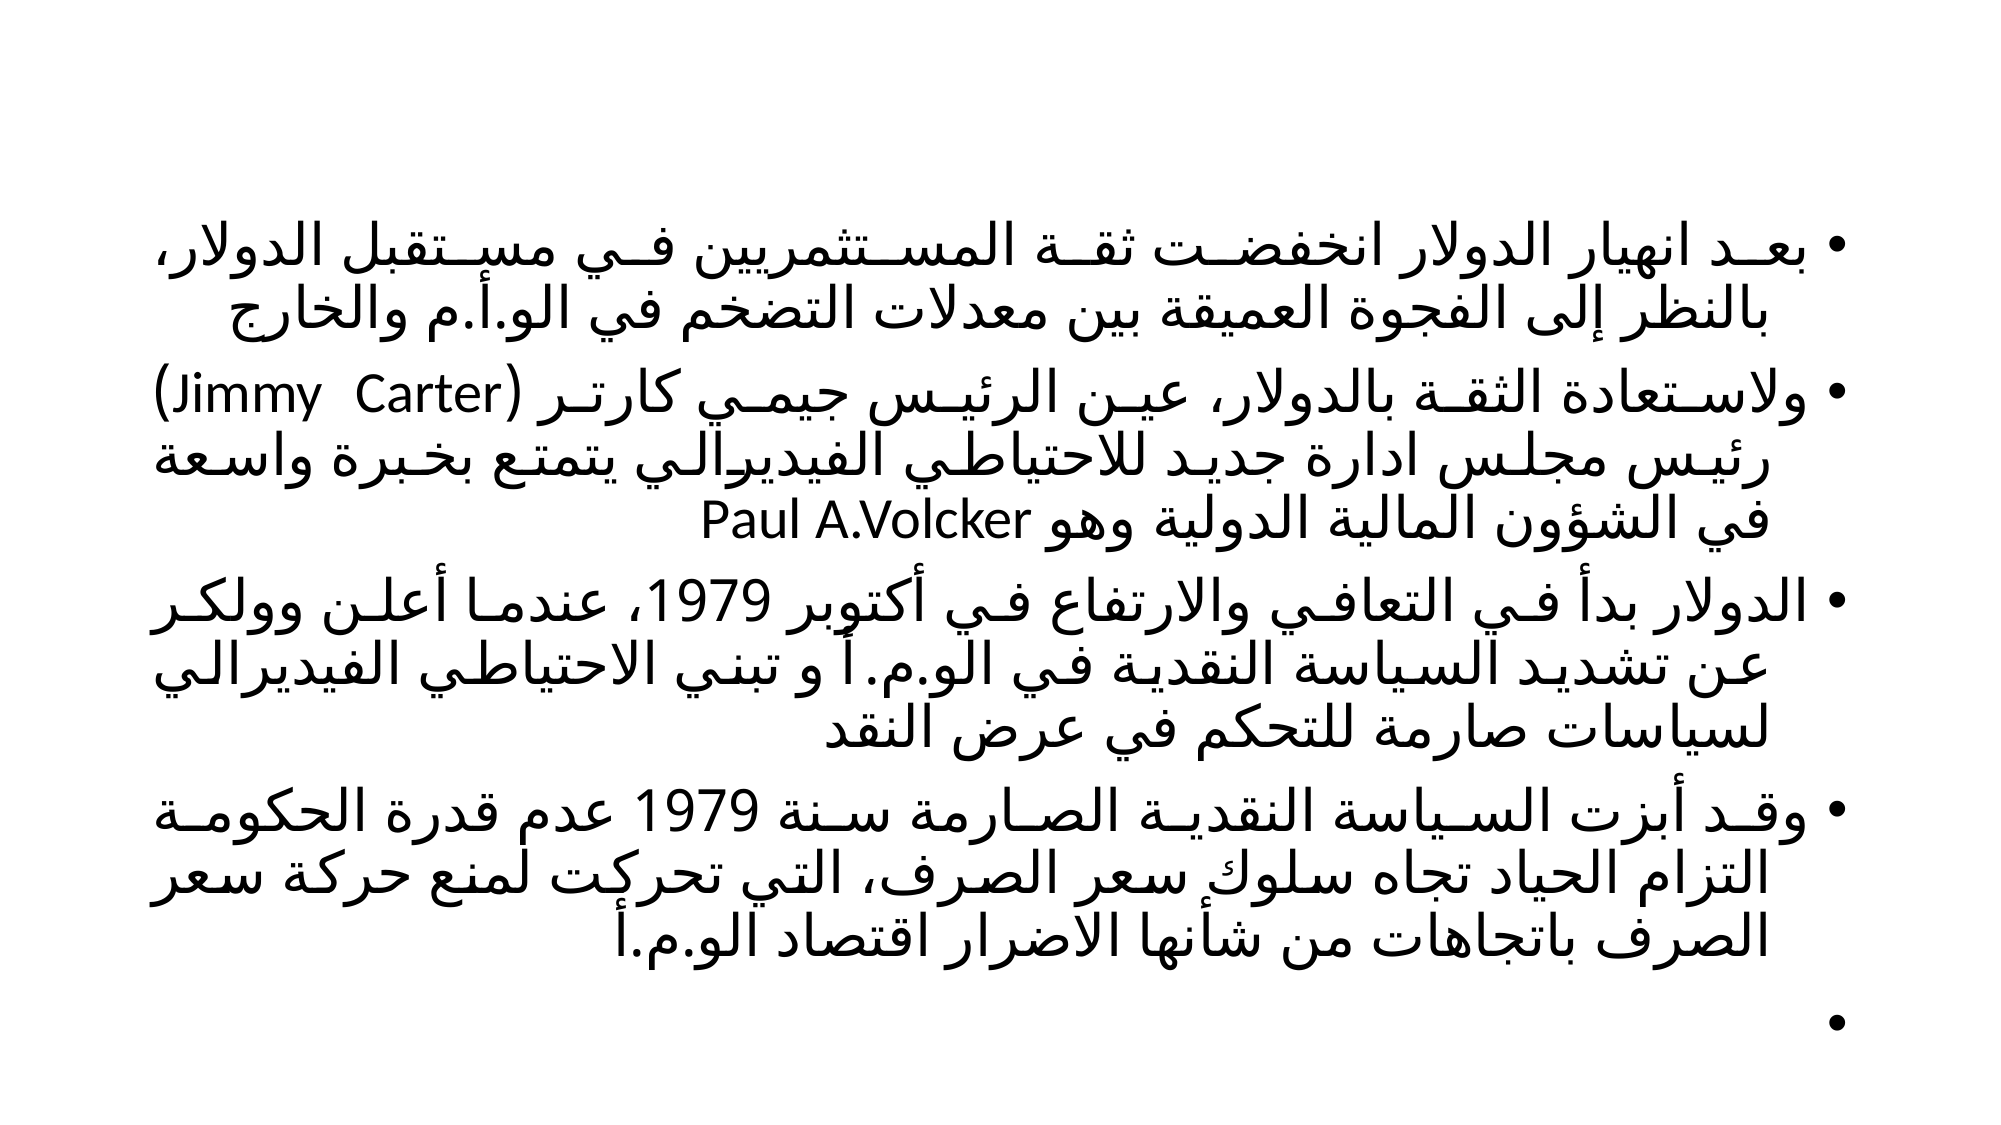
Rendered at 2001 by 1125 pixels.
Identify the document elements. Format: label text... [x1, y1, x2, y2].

list بعد انهيار الدولار انخفضت ثقة المستثمريين في مستقبل الدولار، بالنظر إلى الفجوة العميقة بين معدلات التضخم في الو.أ.م والخارج ولاستعادة الثقة بالدولار، عين الرئيس جيمي كارتر (Jimmy Carter) رئيس مجلس ادارة جديد للاحتياطي الفيديرالي يتمتع بخبرة واسعة في الشؤون المالية الدولية وهو Paul A.Volcker الدولار بدأ في التعافي والارتفاع في أكتوبر 1979، عندما أعلن وولكر عن تشديد السياسة النقدية في الو.م.أ و تبني الاحتياطي الفيديرالي لسياسات صارمة للتحكم في عرض النقد وقد أبزت السياسة النقدية الصارمة سنة 1979 عدم قدرة الحكومة التزام الحياد تجاه سلوك سعر الصرف، التي تحركت لمنع حركة سعر الصرف باتجاهات من شأنها الاضرار اقتصاد الو.م.أ [137, 208, 1863, 1014]
